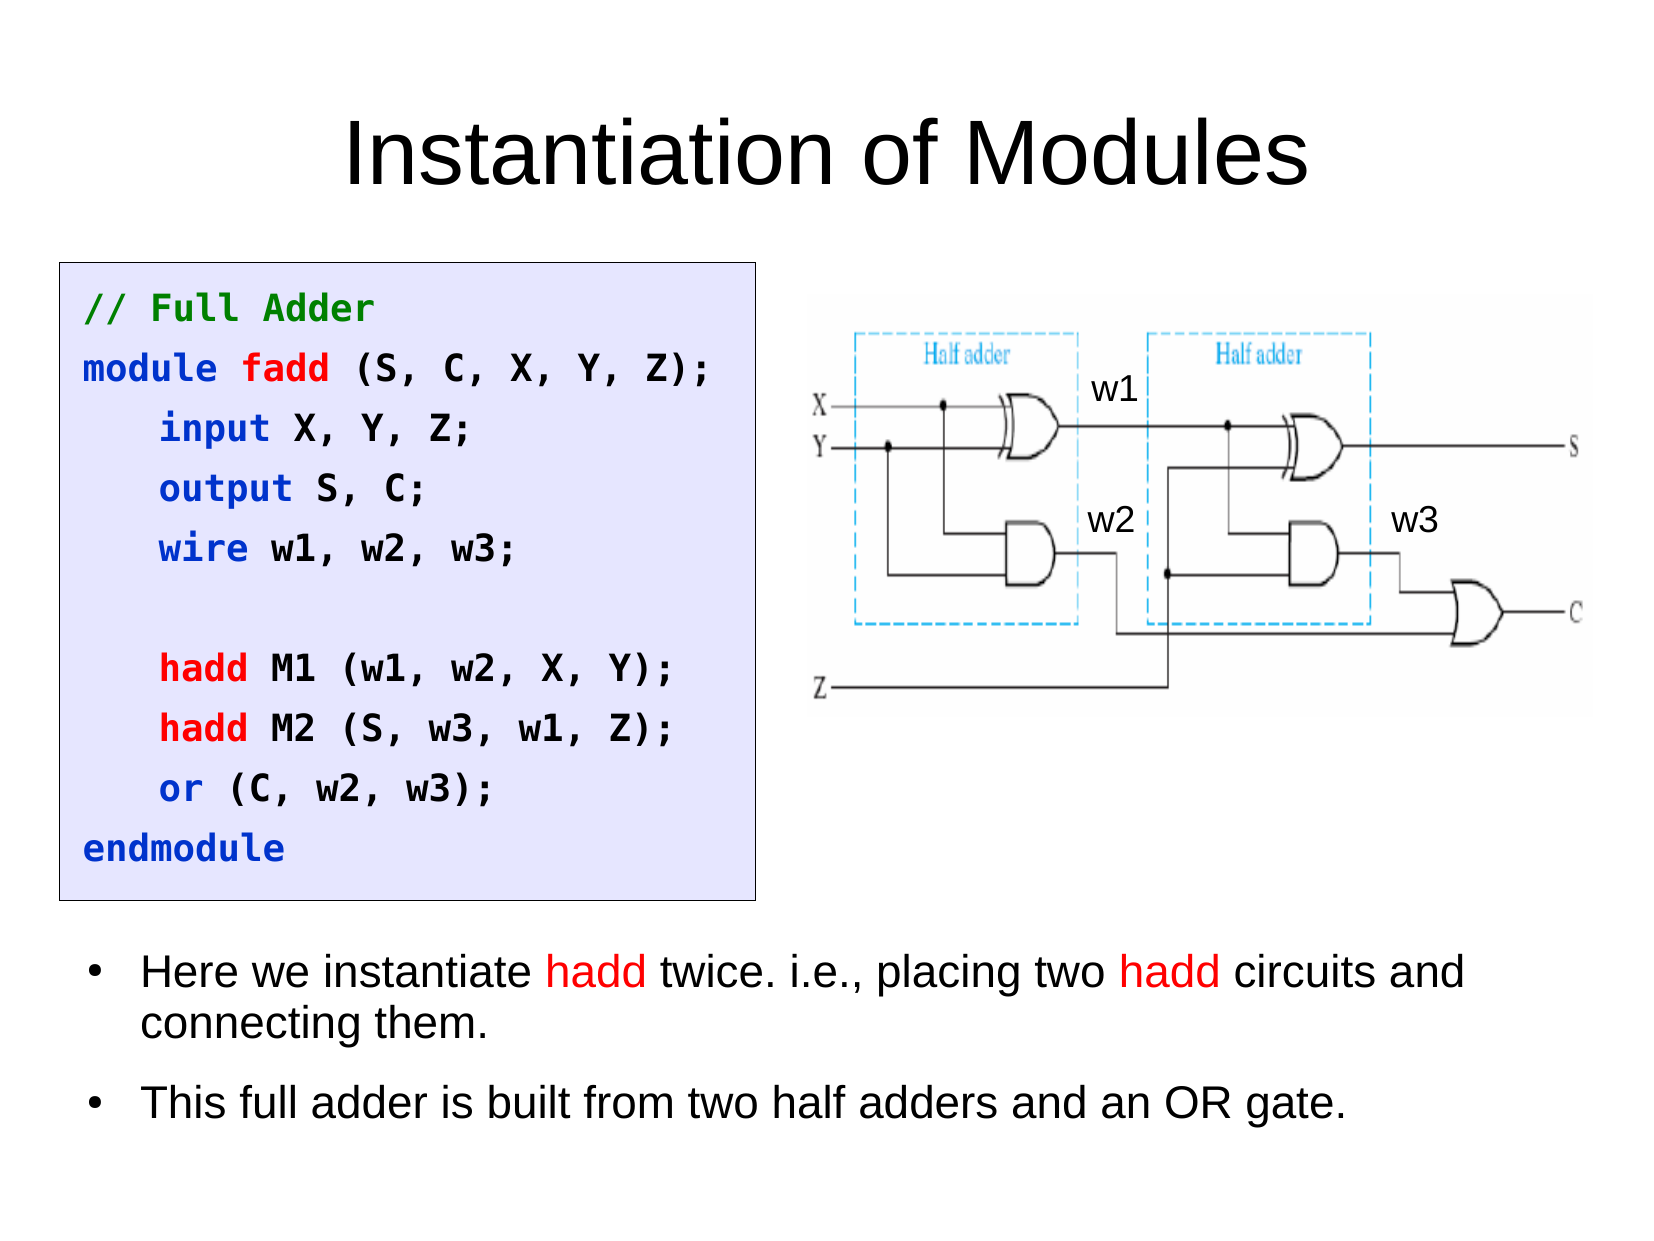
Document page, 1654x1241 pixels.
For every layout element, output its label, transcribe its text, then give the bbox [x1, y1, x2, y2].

picture [780, 294, 1611, 726]
text_box w1 [1076, 359, 1155, 418]
list // Full Adder module fadd (S, C, X, Y, Z); input X, Y, Z; output S, C; wire w1, w2, w3; hadd M1 (w1, w2, X, Y); hadd M2 (S, w3, w1, Z); or (C, w2, w3); endmodule [82, 290, 751, 874]
text_box w2 [1072, 490, 1151, 549]
text_box w3 [1376, 490, 1455, 549]
text_box [59, 262, 756, 901]
list Here we instantiate hadd twice. i.e., placing two hadd circuits and connecting them. This full adder is built from two half adders and an OR gate. [69, 945, 1566, 1162]
title Instantiation of Modules [82, 49, 1571, 257]
